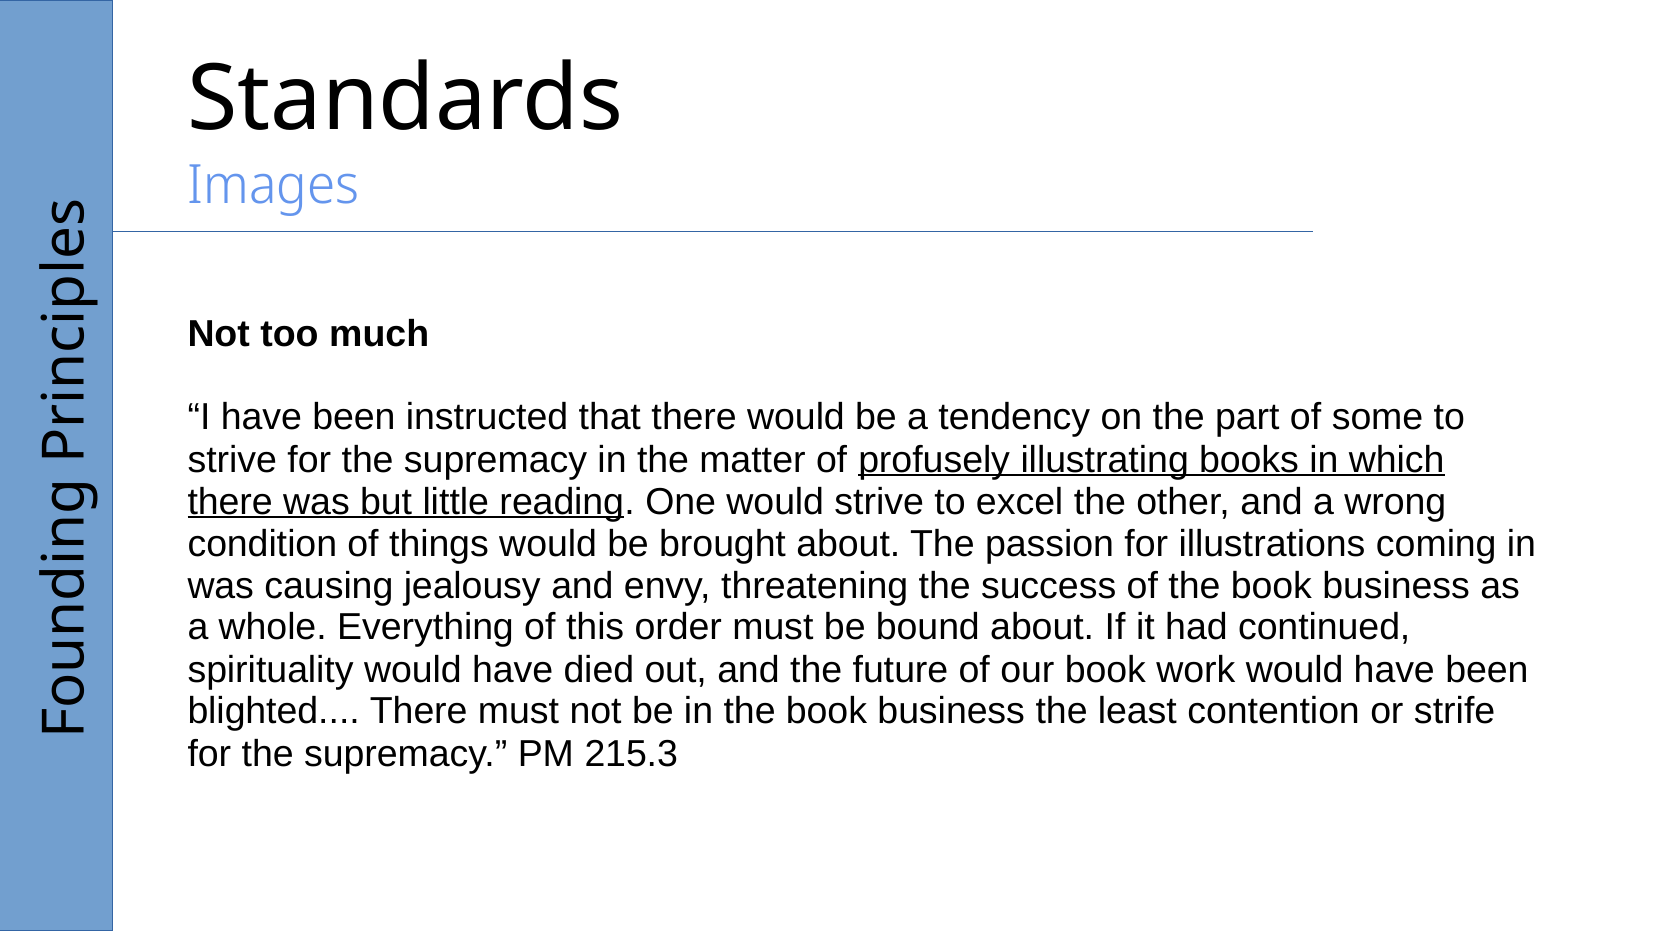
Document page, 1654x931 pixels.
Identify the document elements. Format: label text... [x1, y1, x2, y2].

text_box Founding Principles [13, 37, 105, 901]
text_box [0, 0, 113, 931]
title Images [187, 125, 1571, 239]
title Standards [187, 33, 1571, 125]
subtitle Not too much “I have been instructed that there would be a tendency on the part of some to strive for the supremacy in the matter of profusely illustrating books in which there was but little reading. One would strive to excel the other, and a wrong condition of things would be brought about. The passion for illustrations coming in was causing jealousy and envy, threatening the success of the book business as a whole. Everything of this order must be bound about. If it had continued, spirituality would have died out, and the future of our book work would have been blighted.... There must not be in the book business the least contention or strife for the supremacy.” PM 215.3 [187, 312, 1538, 863]
